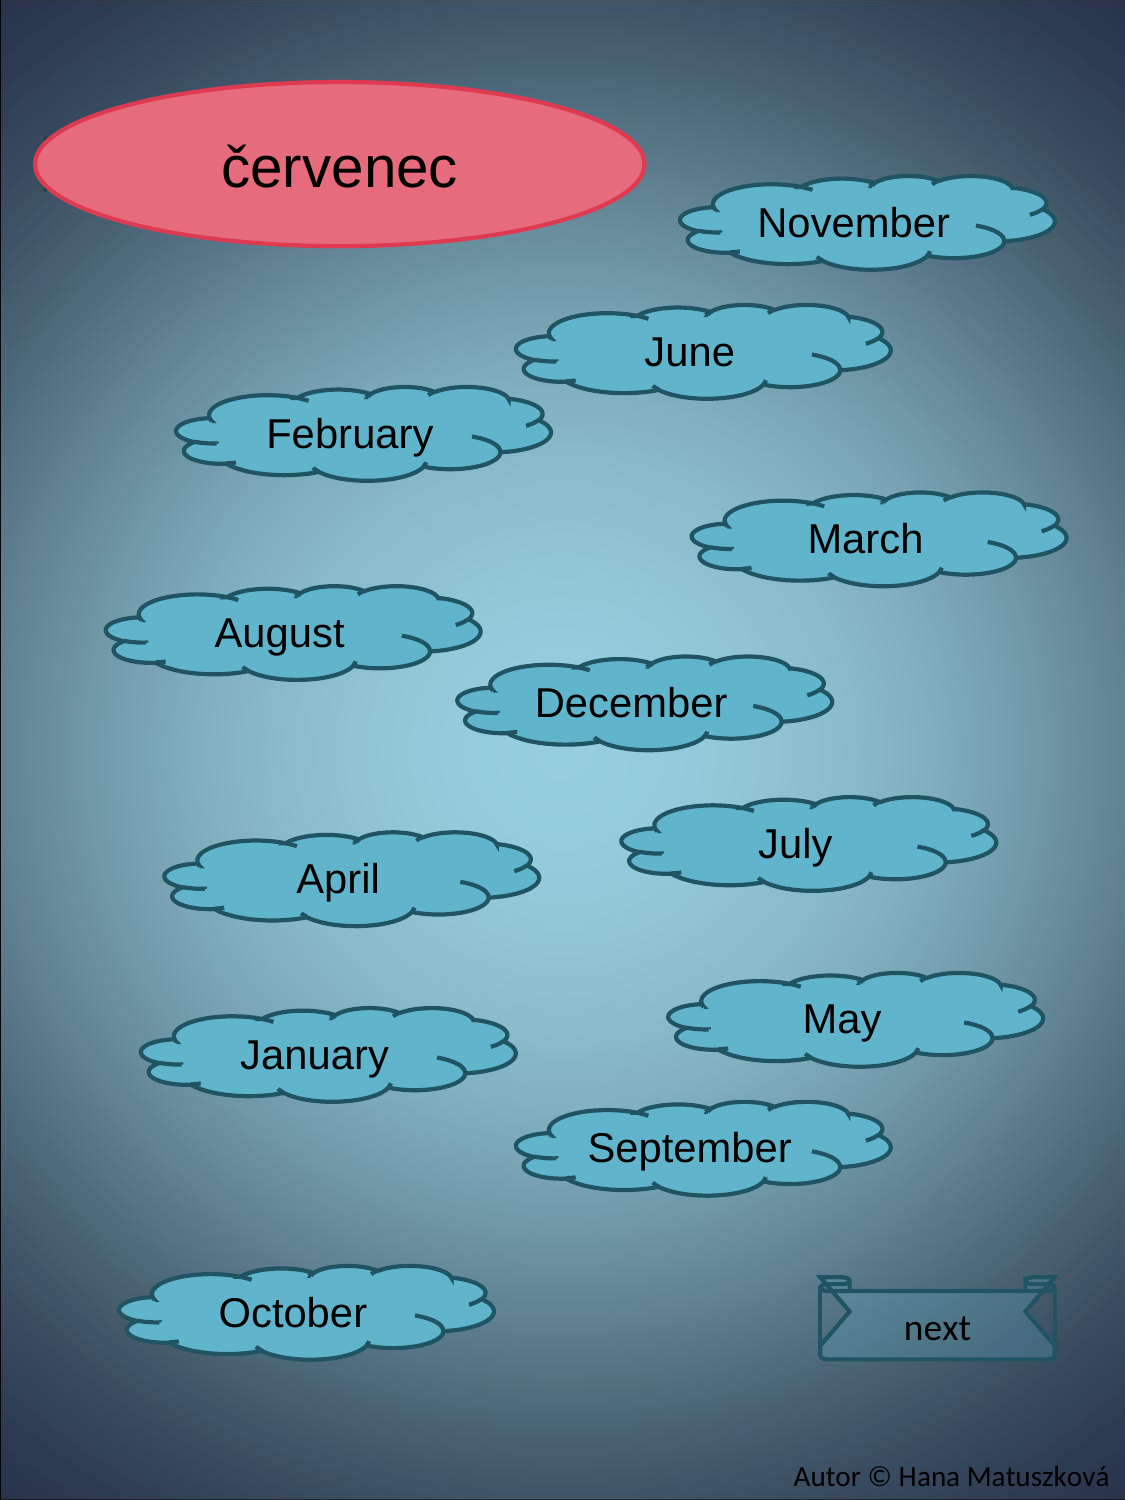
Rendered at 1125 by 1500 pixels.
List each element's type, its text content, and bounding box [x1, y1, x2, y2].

text_box February [176, 386, 551, 481]
text_box May [668, 972, 1044, 1067]
text_box September [515, 1101, 891, 1196]
text_box November [679, 176, 1055, 270]
text_box October [119, 1265, 494, 1360]
text_box July [621, 797, 997, 891]
text_box Autor © Hana Matuszková [778, 1449, 1125, 1500]
text_box January [140, 1008, 516, 1102]
text_box March [691, 492, 1067, 587]
text_box next [820, 1277, 1055, 1360]
text_box April [164, 832, 540, 927]
picture [0, 0, 1125, 1500]
text_box červenec [35, 82, 645, 247]
text_box June [515, 304, 891, 399]
text_box December [457, 656, 833, 751]
text_box August [105, 586, 481, 680]
